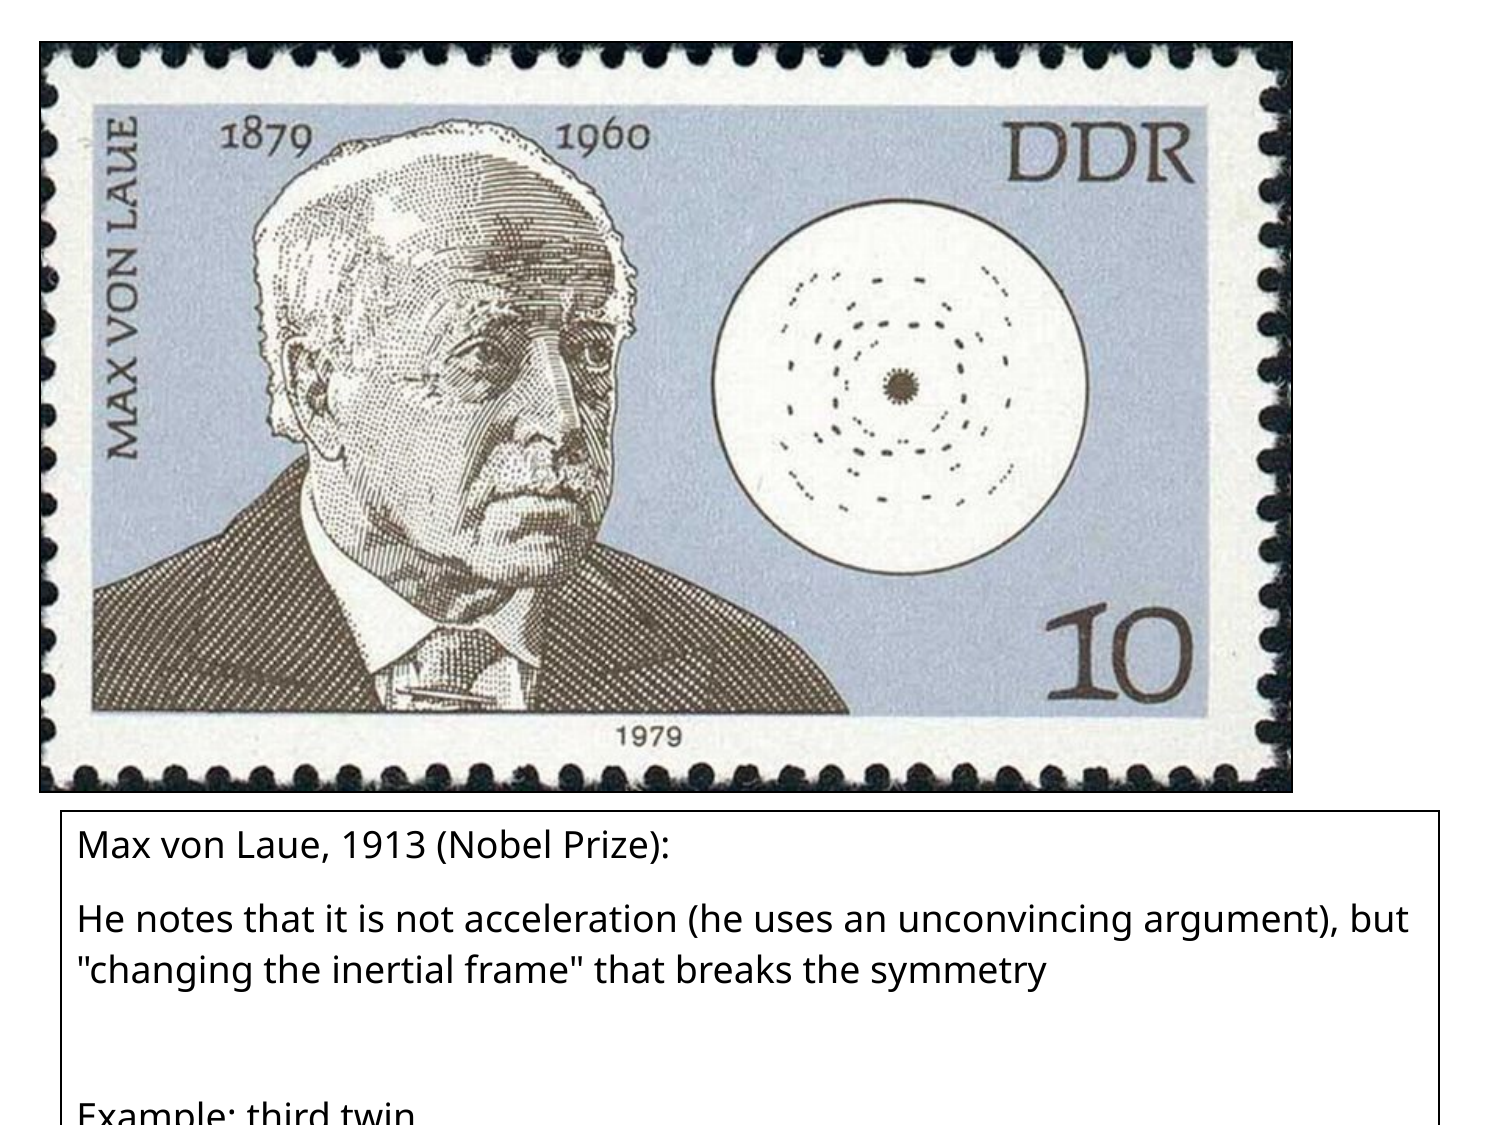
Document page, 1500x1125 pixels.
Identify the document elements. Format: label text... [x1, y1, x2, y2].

picture [41, 42, 1292, 792]
text_box Max von Laue, 1913 (Nobel Prize): He notes that it is not acceleration (he uses an unconvincing argument), but "changing the inertial frame" that breaks the symmetry Example: third twin [60, 810, 1440, 1105]
